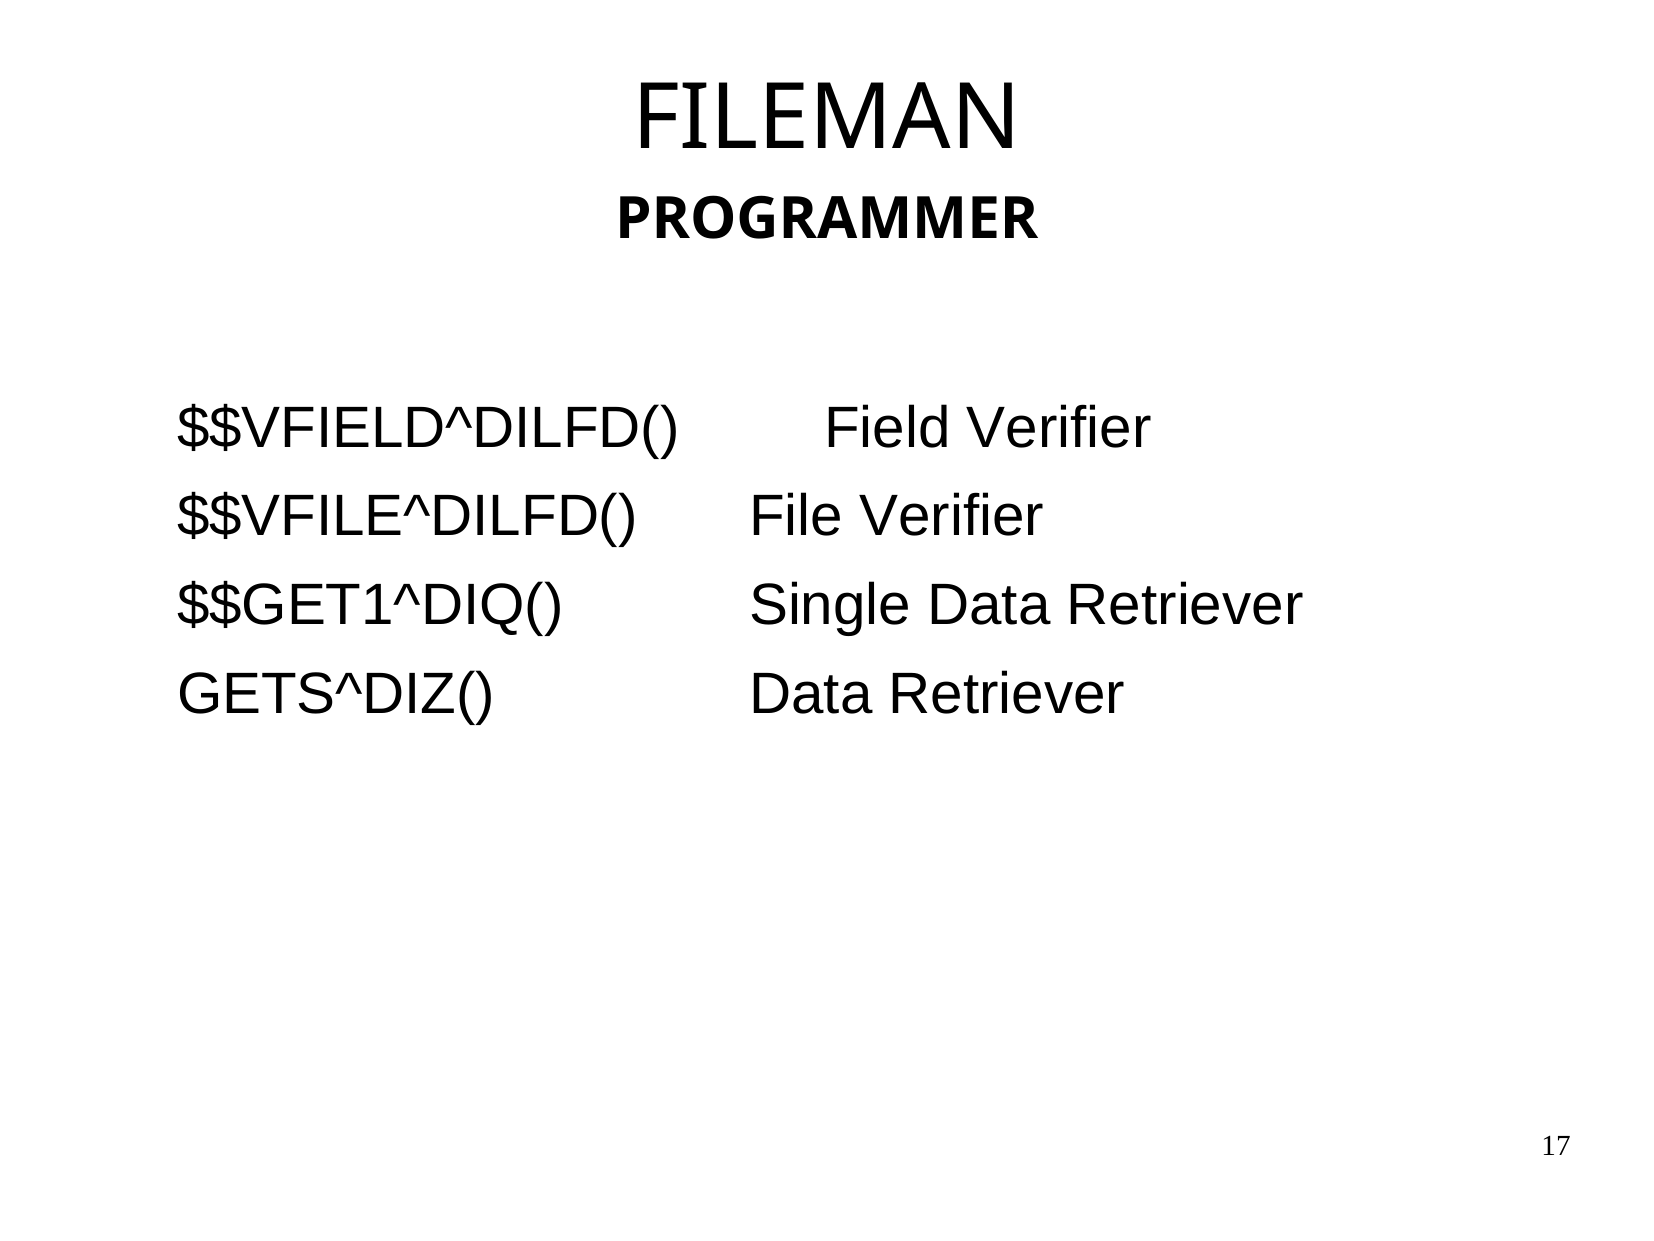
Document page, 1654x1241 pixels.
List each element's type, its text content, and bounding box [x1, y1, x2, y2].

list $$VFIELD^DILFD() Field Verifier $$VFILE^DILFD() File Verifier $$GET1^DIQ() Single Data Retriever GETS^DIZ() Data Retriever [82, 290, 1571, 1094]
title FILEMAN PROGRAMMER [82, 47, 1571, 259]
